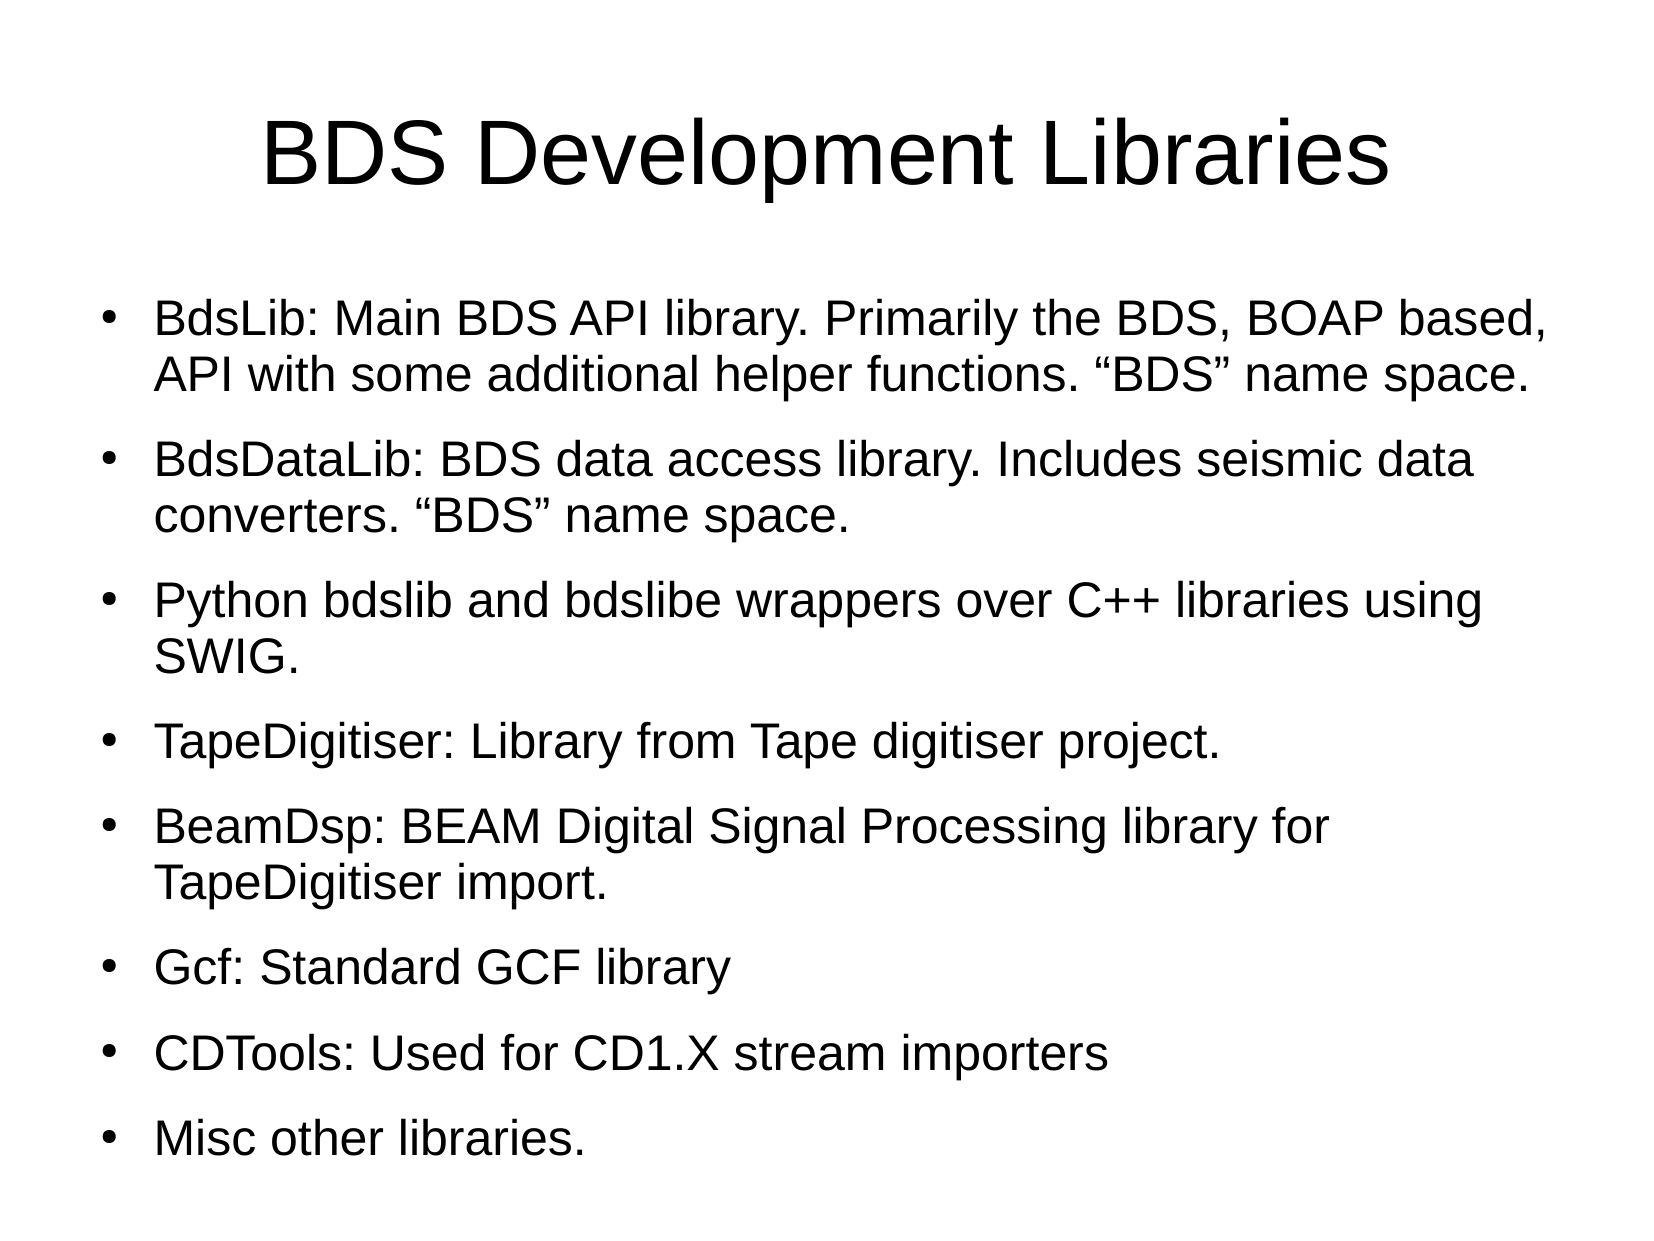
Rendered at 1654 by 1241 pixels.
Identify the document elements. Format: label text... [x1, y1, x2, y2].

list BdsLib: Main BDS API library. Primarily the BDS, BOAP based, API with some additional helper functions. “BDS” name space. BdsDataLib: BDS data access library. Includes seismic data converters. “BDS” name space. Python bdslib and bdslibe wrappers over C++ libraries using SWIG. TapeDigitiser: Library from Tape digitiser project. BeamDsp: BEAM Digital Signal Processing library for TapeDigitiser import. Gcf: Standard GCF library CDTools: Used for CD1.X stream importers Misc other libraries. [82, 290, 1571, 1166]
title BDS Development Libraries [82, 49, 1571, 257]
